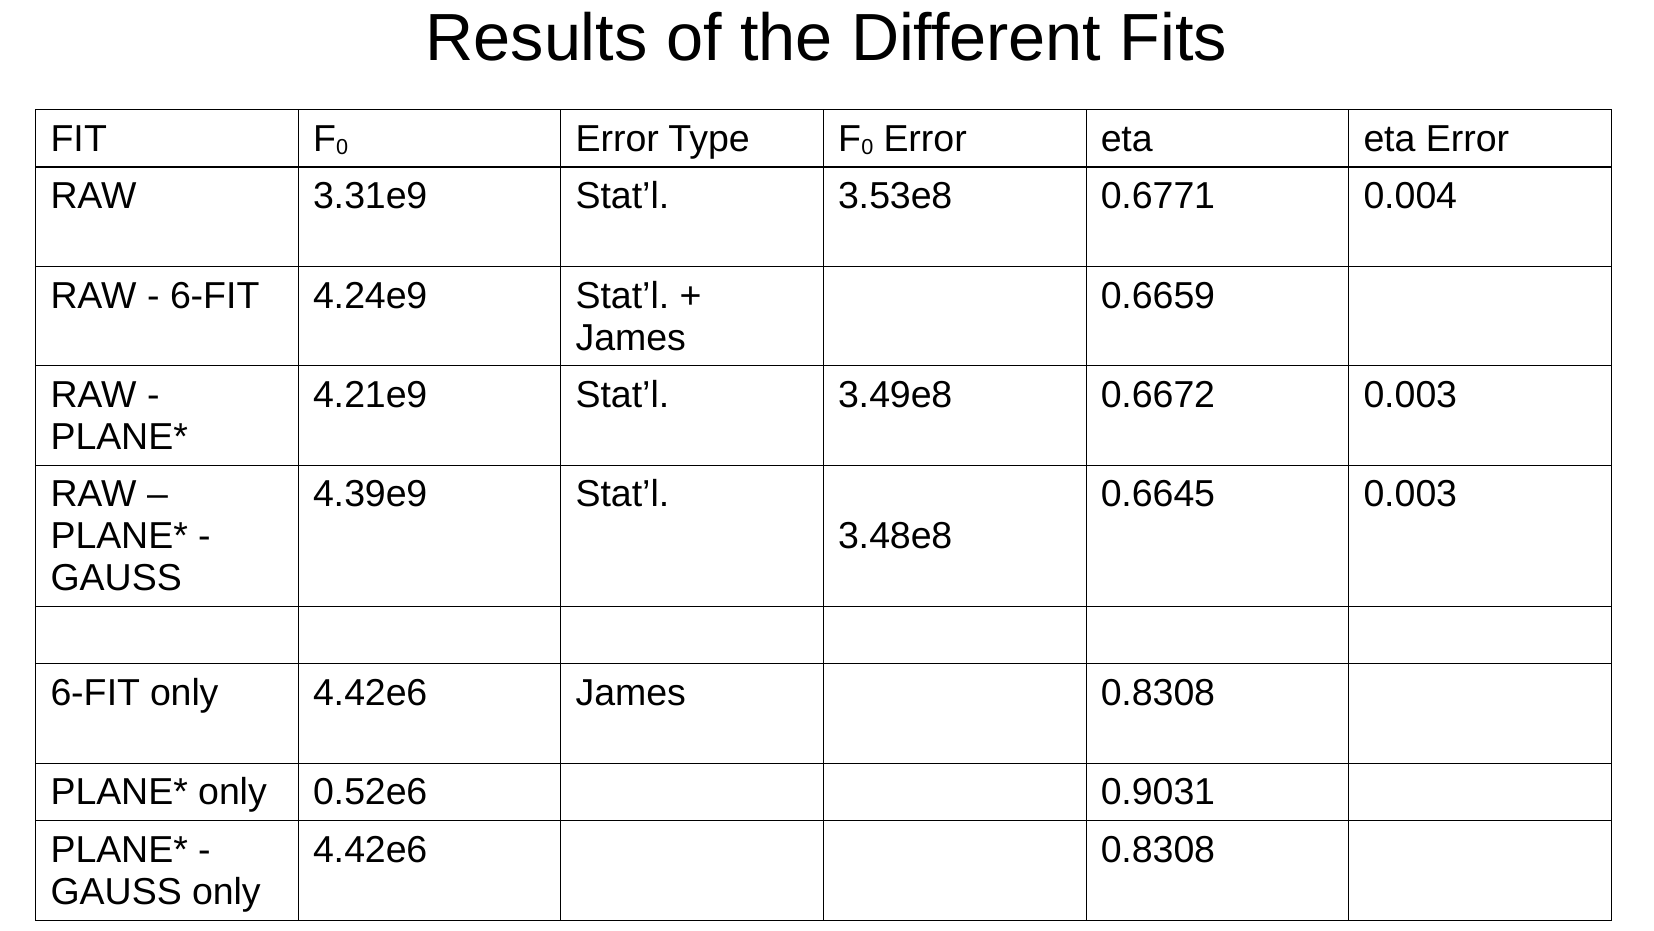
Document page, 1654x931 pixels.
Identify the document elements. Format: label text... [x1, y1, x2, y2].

table_cell [561, 821, 823, 920]
table_cell [824, 607, 1086, 663]
table_cell [561, 607, 823, 663]
table_cell [1087, 607, 1348, 663]
table_cell RAW - 6-FIT [36, 267, 298, 365]
table_cell [1349, 607, 1611, 663]
table_header eta Error [1349, 110, 1611, 166]
table_cell Stat’l. [561, 168, 823, 266]
table_cell 3.53e8 [824, 168, 1086, 266]
table_cell 4.21e9 [299, 366, 560, 465]
table_cell [561, 764, 823, 820]
table_cell 4.42e6 [299, 821, 560, 920]
table_header eta [1087, 110, 1348, 166]
table_cell 0.9031 [1087, 764, 1348, 820]
table_cell 0.8308 [1087, 664, 1348, 763]
table_header F0 Error [824, 110, 1086, 166]
table_cell 0.004 [1349, 168, 1611, 266]
table_cell 0.8308 [1087, 821, 1348, 920]
table_header Error Type [561, 110, 823, 166]
table_cell 6-FIT only [36, 664, 298, 763]
title Results of the Different Fits [82, 0, 1571, 75]
table_cell RAW – PLANE* - GAUSS [36, 466, 298, 606]
table_cell 0.6645 [1087, 466, 1348, 606]
table_cell RAW [36, 168, 298, 266]
table_cell 3.48e8 [824, 466, 1086, 606]
table_cell Stat’l. [561, 466, 823, 606]
table_cell PLANE* - GAUSS only [36, 821, 298, 920]
table_cell 0.003 [1349, 366, 1611, 465]
table_cell 4.39e9 [299, 466, 560, 606]
table_cell PLANE* only [36, 764, 298, 820]
table_cell 4.24e9 [299, 267, 560, 365]
table_header FIT [36, 110, 298, 166]
table_cell 0.6672 [1087, 366, 1348, 465]
table_cell RAW - PLANE* [36, 366, 298, 465]
table_cell 0.003 [1349, 466, 1611, 606]
table_cell 0.52e6 [299, 764, 560, 820]
table_cell [1349, 267, 1611, 365]
table_header F0 [299, 110, 560, 166]
table_cell James [561, 664, 823, 763]
table_cell [1349, 821, 1611, 920]
table_cell Stat’l. + James [561, 267, 823, 365]
table_cell 0.6771 [1087, 168, 1348, 266]
table_cell [1349, 764, 1611, 820]
table_cell [36, 607, 298, 663]
table_cell Stat’l. [561, 366, 823, 465]
table_cell [824, 764, 1086, 820]
table_cell [824, 267, 1086, 365]
table_cell [824, 821, 1086, 920]
table_cell 4.42e6 [299, 664, 560, 763]
table_cell [824, 664, 1086, 763]
table_cell [1349, 664, 1611, 763]
table_cell [299, 607, 560, 663]
table_cell 0.6659 [1087, 267, 1348, 365]
table_cell 3.49e8 [824, 366, 1086, 465]
table_cell 3.31e9 [299, 168, 560, 266]
